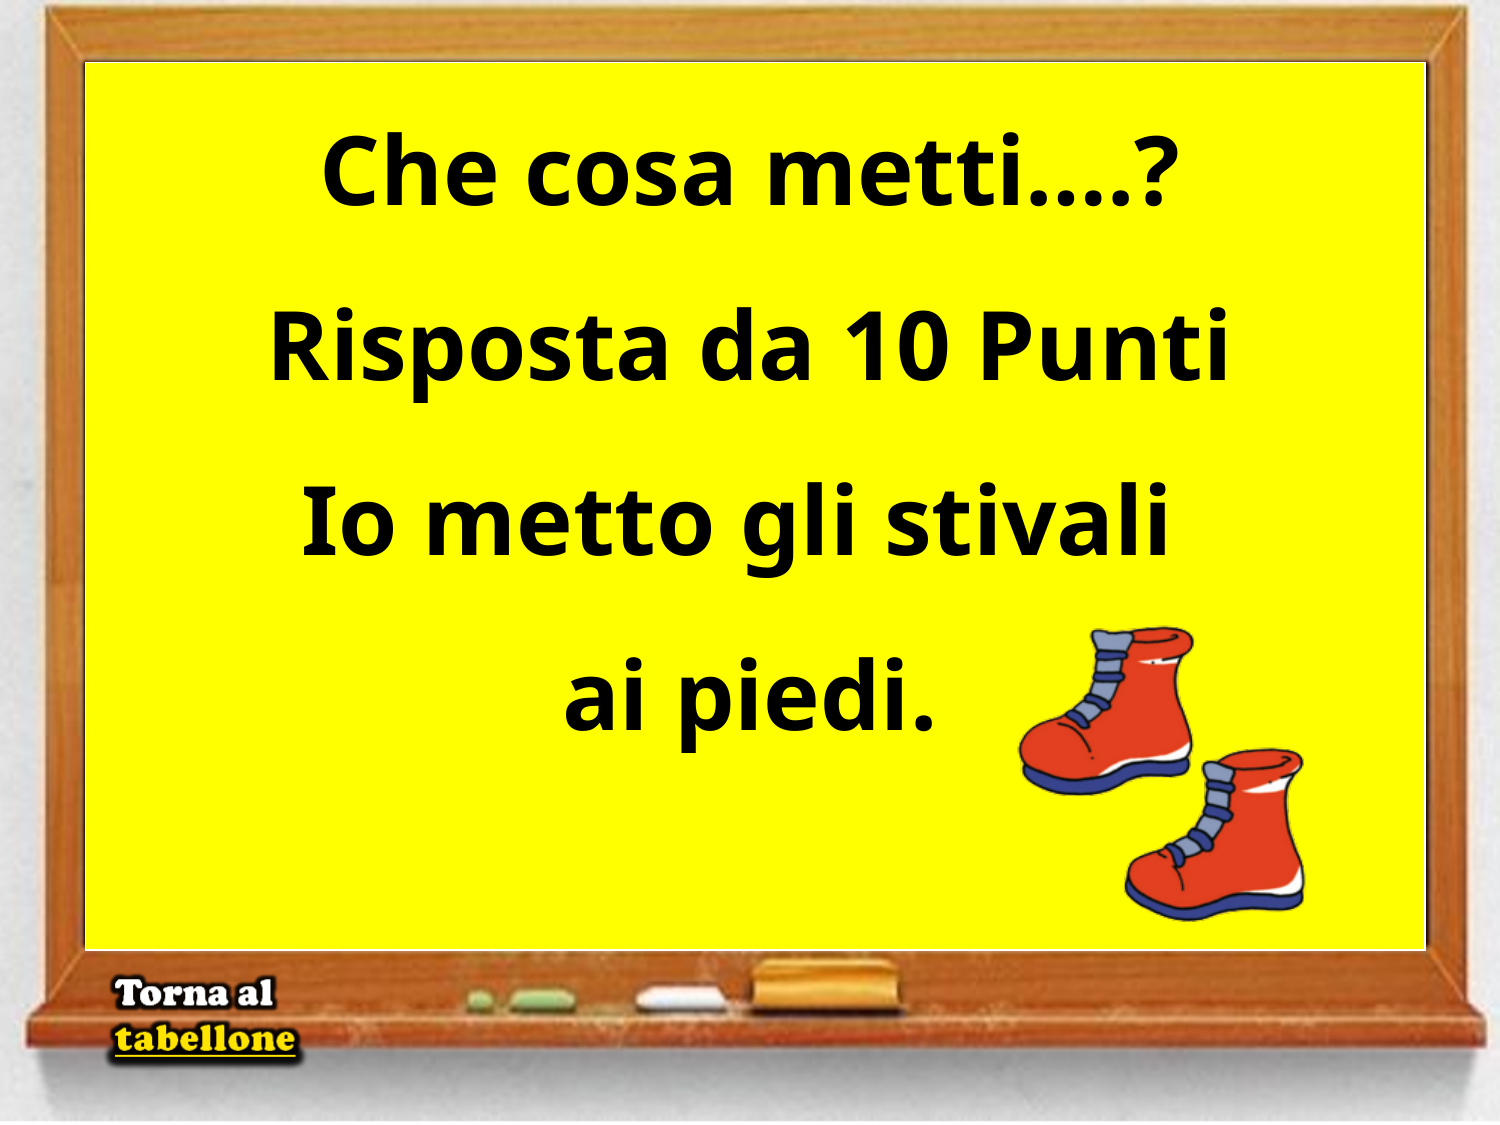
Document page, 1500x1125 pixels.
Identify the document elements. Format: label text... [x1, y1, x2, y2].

text_box Che cosa metti….? Risposta da 10 Punti Io metto gli stivali ai piedi. [87, 102, 1413, 758]
picture [0, 0, 1500, 1125]
text_box [85, 62, 1426, 950]
